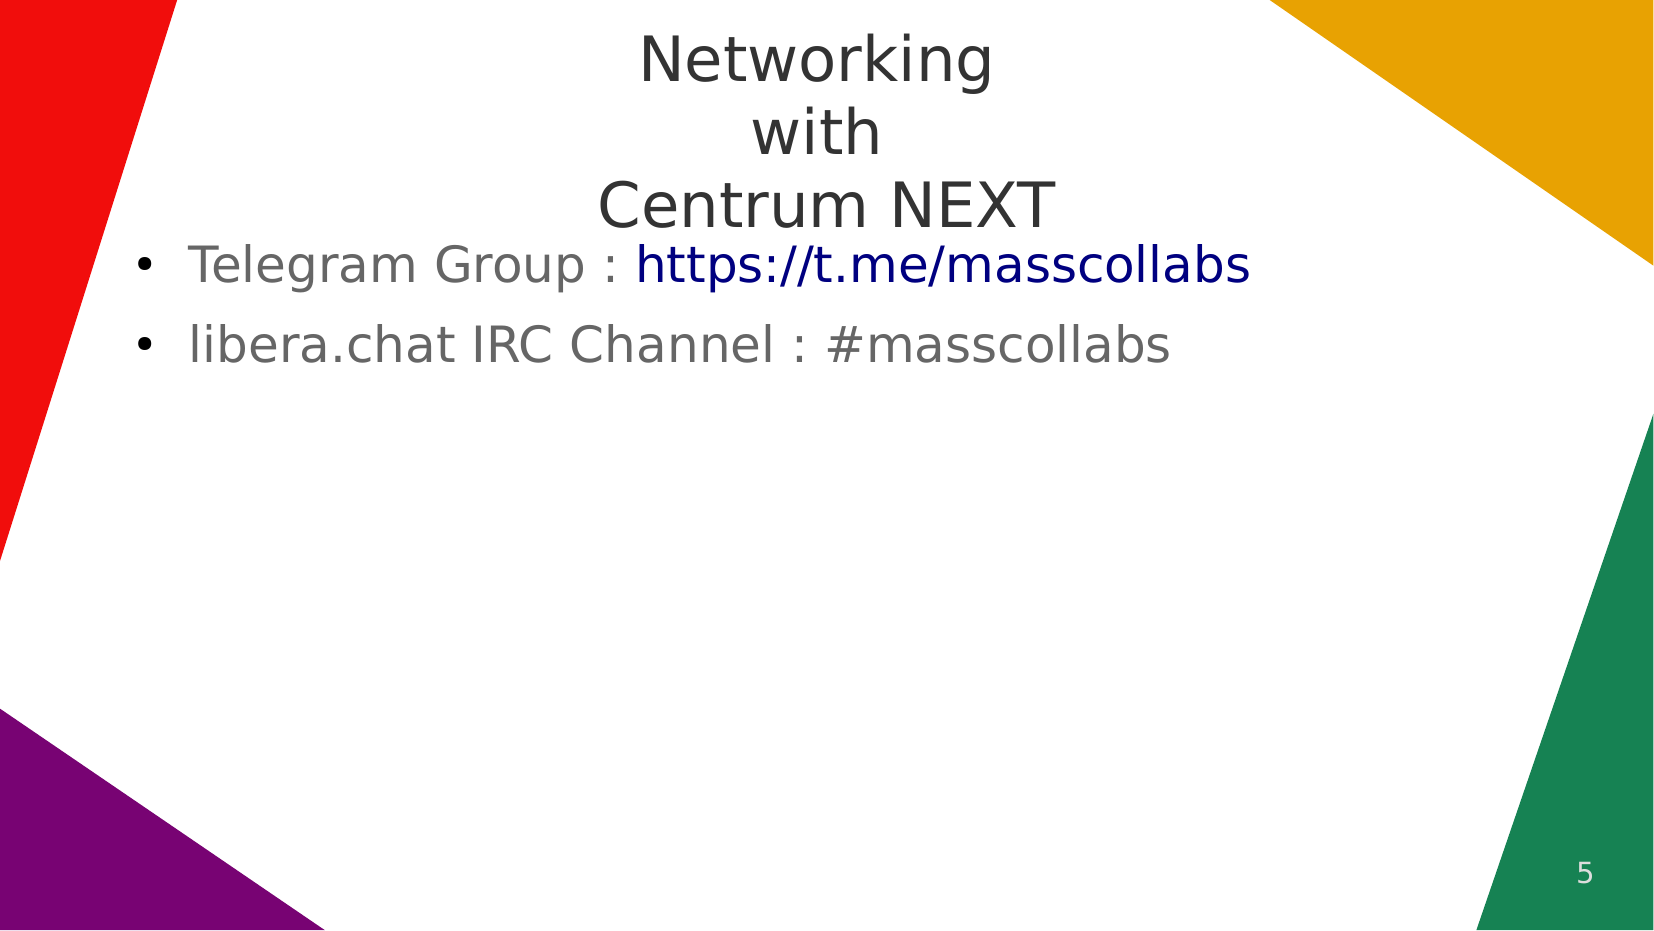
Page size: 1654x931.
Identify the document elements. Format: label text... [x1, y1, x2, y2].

list Telegram Group : https://t.me/masscollabs libera.chat IRC Channel : #masscollabs [118, 236, 1536, 827]
title Networking with Centrum NEXT [118, 23, 1536, 236]
